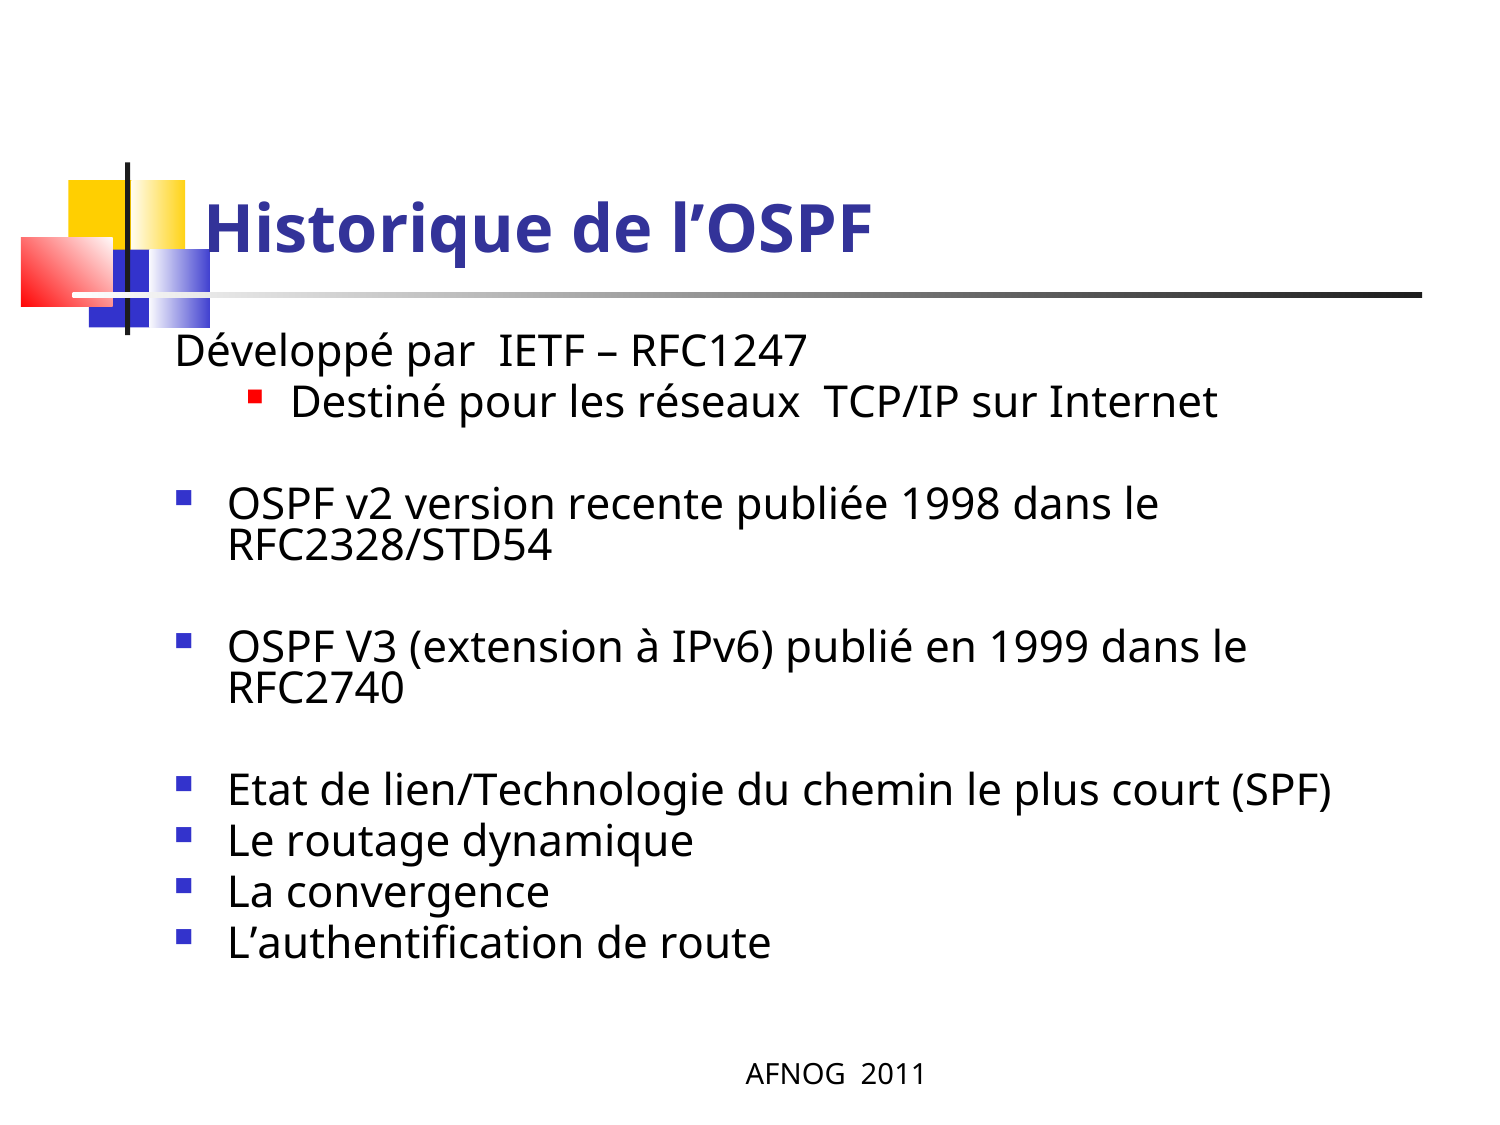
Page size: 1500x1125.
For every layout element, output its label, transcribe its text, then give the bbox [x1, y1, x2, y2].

title Historique de l’OSPF [188, 35, 1468, 276]
list Développé par IETF – RFC1247 Destiné pour les réseaux TCP/IP sur Internet OSPF v2 version recente publiée 1998 dans le RFC2328/STD54 OSPF V3 (extension à IPv6) publié en 1999 dans le RFC2740 Etat de lien/Technologie du chemin le plus court (SPF) Le routage dynamique La convergence L’authentification de route [159, 326, 1413, 977]
text_box AFNOG 2011 [599, 1024, 1074, 1099]
